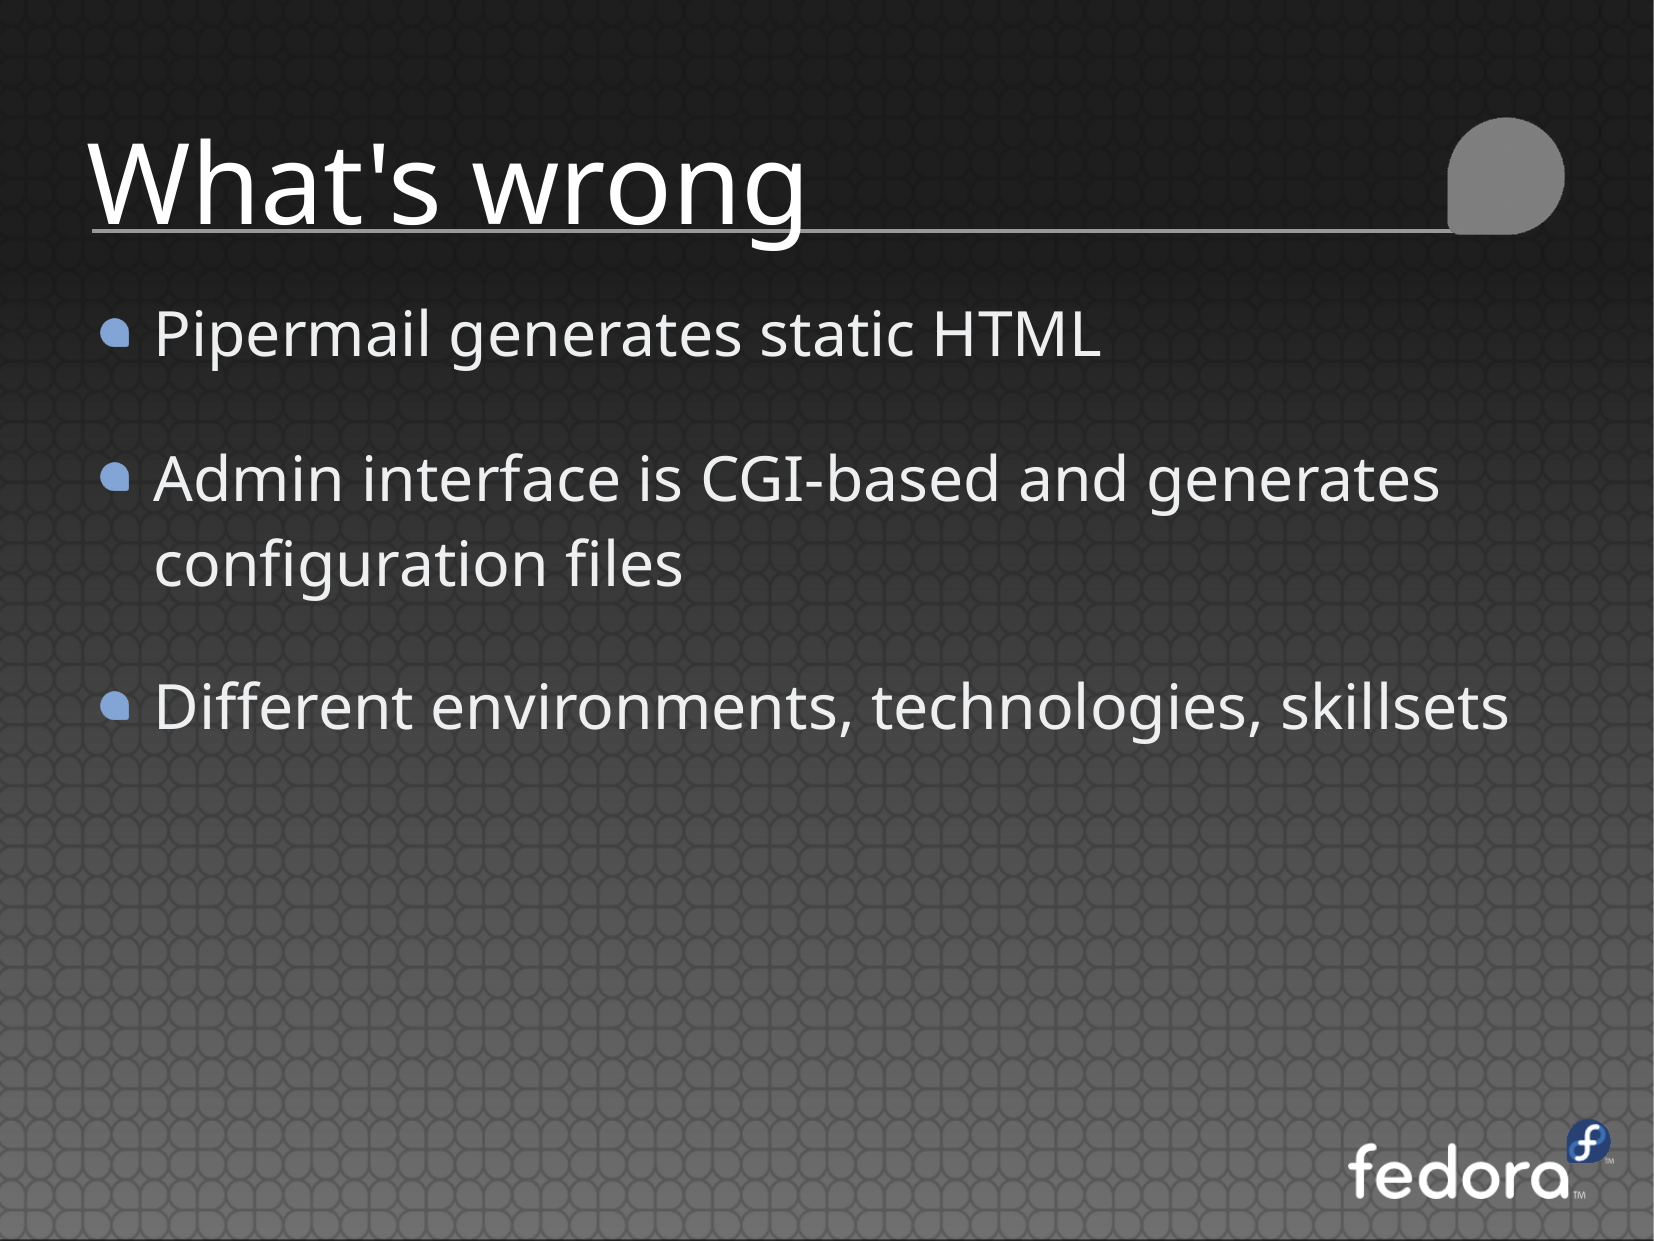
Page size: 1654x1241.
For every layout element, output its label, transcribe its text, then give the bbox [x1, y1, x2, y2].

list Pipermail generates static HTML Admin interface is CGI-based and generates configuration files Different environments, technologies, skillsets [82, 290, 1571, 1010]
title What's wrong [86, 112, 1576, 249]
picture [0, 0, 1654, 1241]
